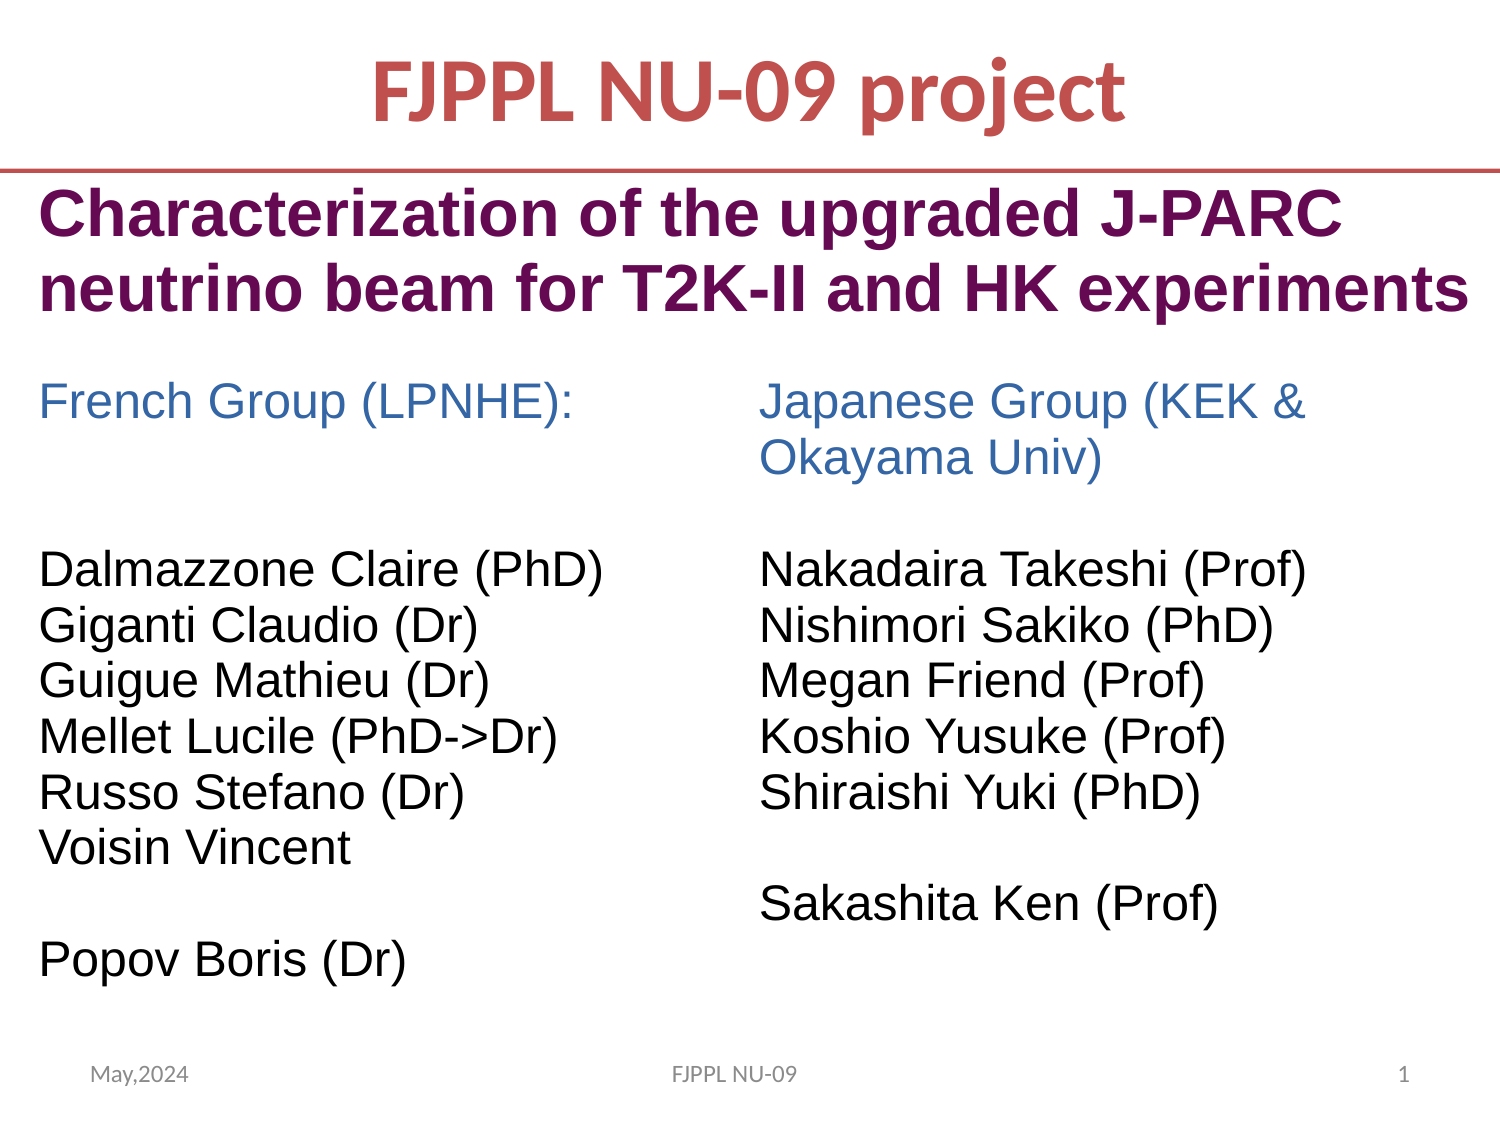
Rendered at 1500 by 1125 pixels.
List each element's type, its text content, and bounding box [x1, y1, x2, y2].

text_box FJPPL NU-09 [464, 1042, 1005, 1103]
text_box French Group (LPNHE): Dalmazzone Claire (PhD) Giganti Claudio (Dr) Guigue Mathieu (Dr) Mellet Lucile (PhD->Dr) Russo Stefano (Dr) Voisin Vincent Popov Boris (Dr) [23, 366, 650, 995]
text_box May,2024 [74, 1042, 425, 1103]
text_box Characterization of the upgraded J-PARC neutrino beam for T2K-II and HK experiments [23, 168, 1500, 407]
text_box <number> [1074, 1042, 1425, 1103]
text_box Japanese Group (KEK & Okayama Univ) Nakadaira Takeshi (Prof) Nishimori Sakiko (PhD) Megan Friend (Prof) Koshio Yusuke (Prof) Shiraishi Yuki (PhD) Sakashita Ken (Prof) [744, 366, 1465, 939]
text_box FJPPL NU-09 project [75, 29, 1425, 141]
